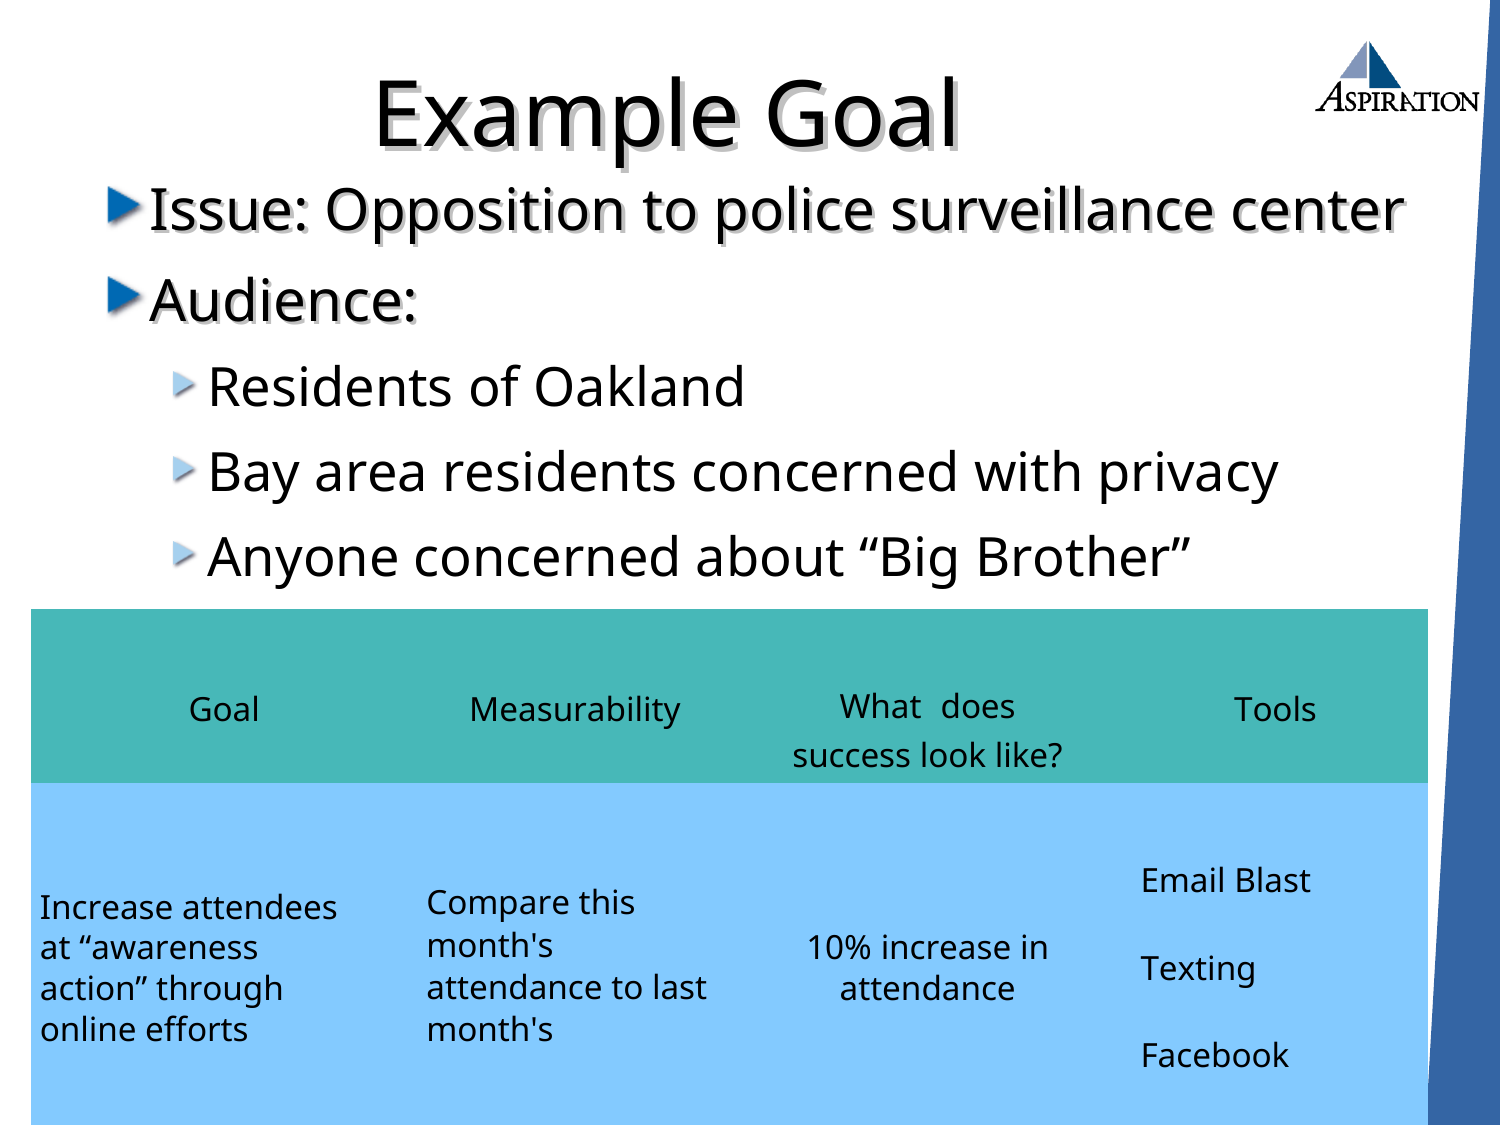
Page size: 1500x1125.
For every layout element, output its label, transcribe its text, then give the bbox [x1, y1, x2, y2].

table_cell Increase attendees at “awareness action” through online efforts [31, 783, 380, 1125]
table_header Goal [31, 609, 380, 783]
table_cell Compare this month's attendance to last month's [380, 783, 733, 1125]
table_header Tools [1085, 609, 1428, 783]
title Example Goal [49, 19, 1284, 168]
table_header What does success look like? [733, 609, 1085, 783]
table_cell 10% increase in attendance [733, 783, 1085, 1125]
table_header Measurability [380, 609, 733, 783]
picture [1315, 41, 1480, 120]
table_cell Email Blast Texting Facebook [1085, 783, 1428, 1125]
list Issue: Opposition to police surveillance center Audience: Residents of Oakland Bay area residents concerned with privacy Anyone concerned about “Big Brother” [49, 168, 1447, 821]
